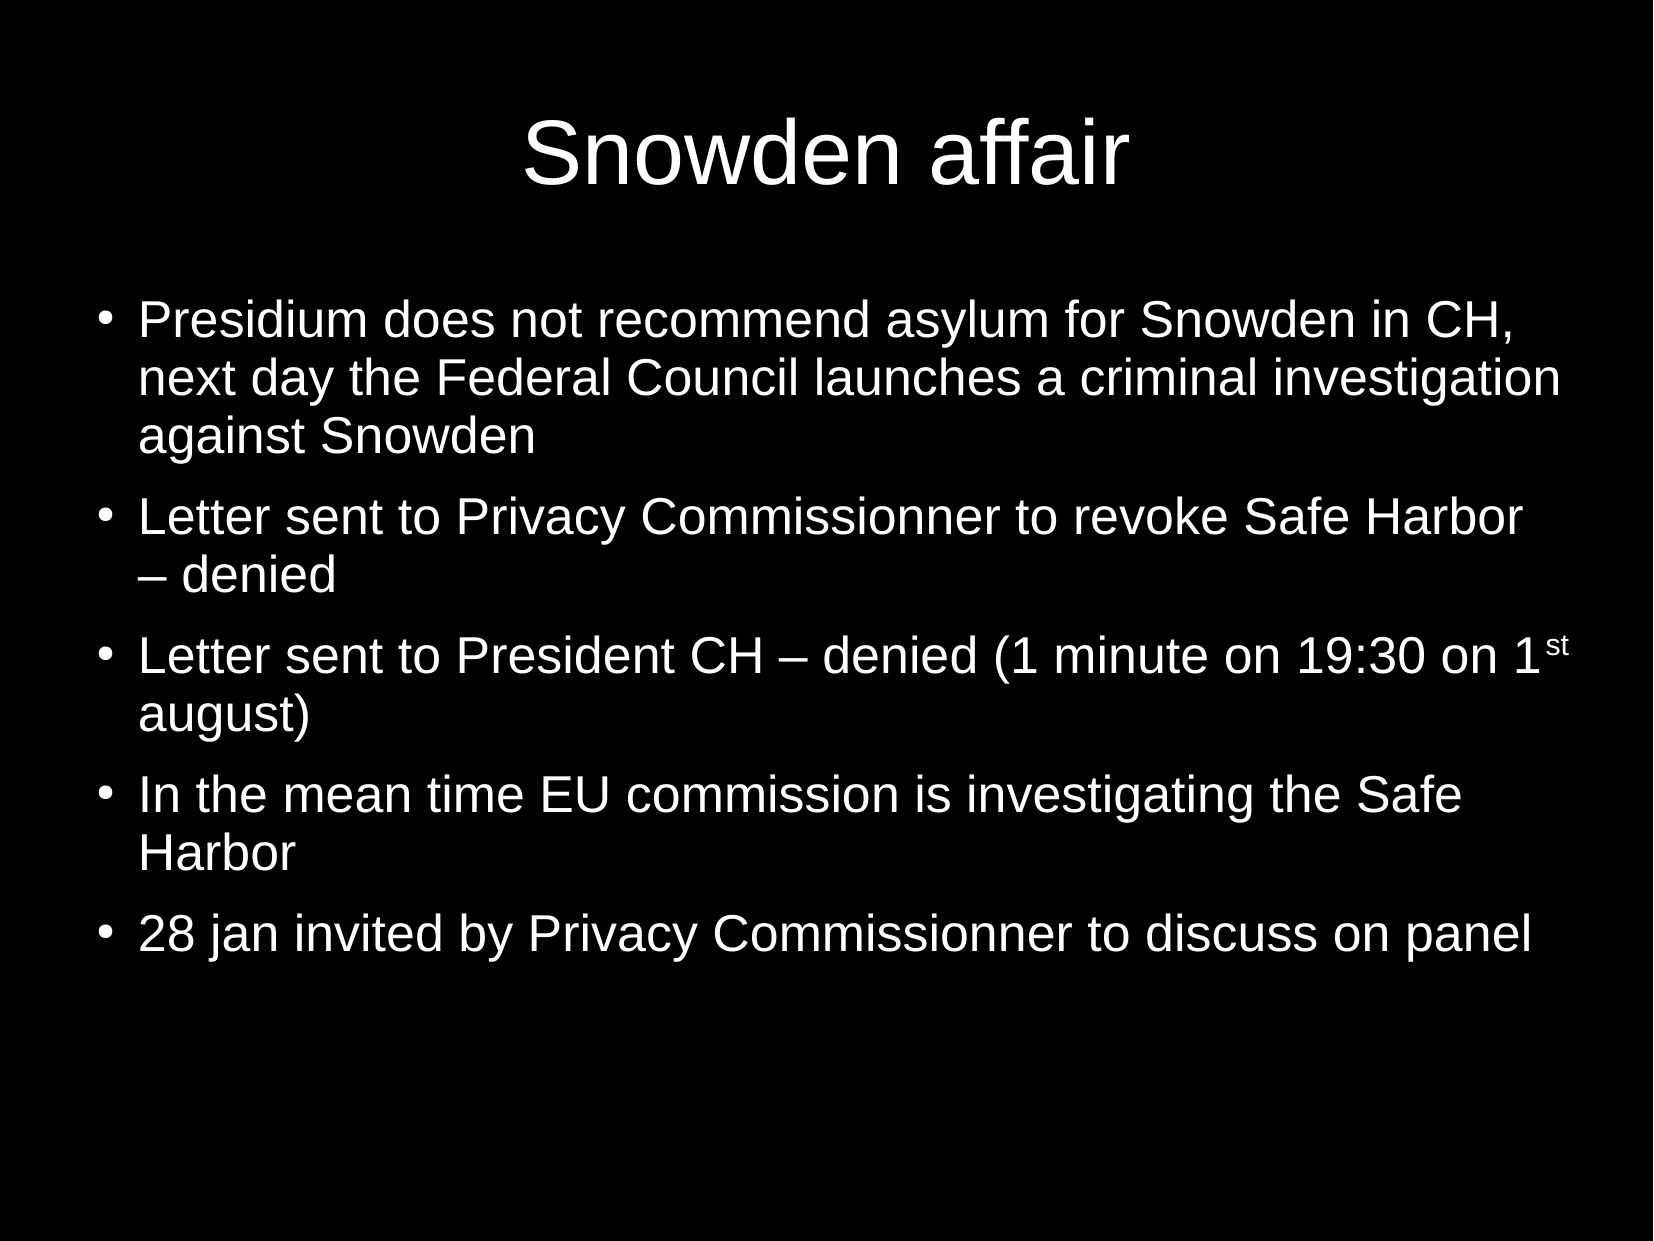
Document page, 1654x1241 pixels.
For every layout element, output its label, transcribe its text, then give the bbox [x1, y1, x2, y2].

list Presidium does not recommend asylum for Snowden in CH, next day the Federal Council launches a criminal investigation against Snowden Letter sent to Privacy Commissionner to revoke Safe Harbor – denied Letter sent to President CH – denied (1 minute on 19:30 on 1st august) In the mean time EU commission is investigating the Safe Harbor 28 jan invited by Privacy Commissionner to discuss on panel [82, 290, 1571, 1010]
title Snowden affair [82, 49, 1571, 257]
